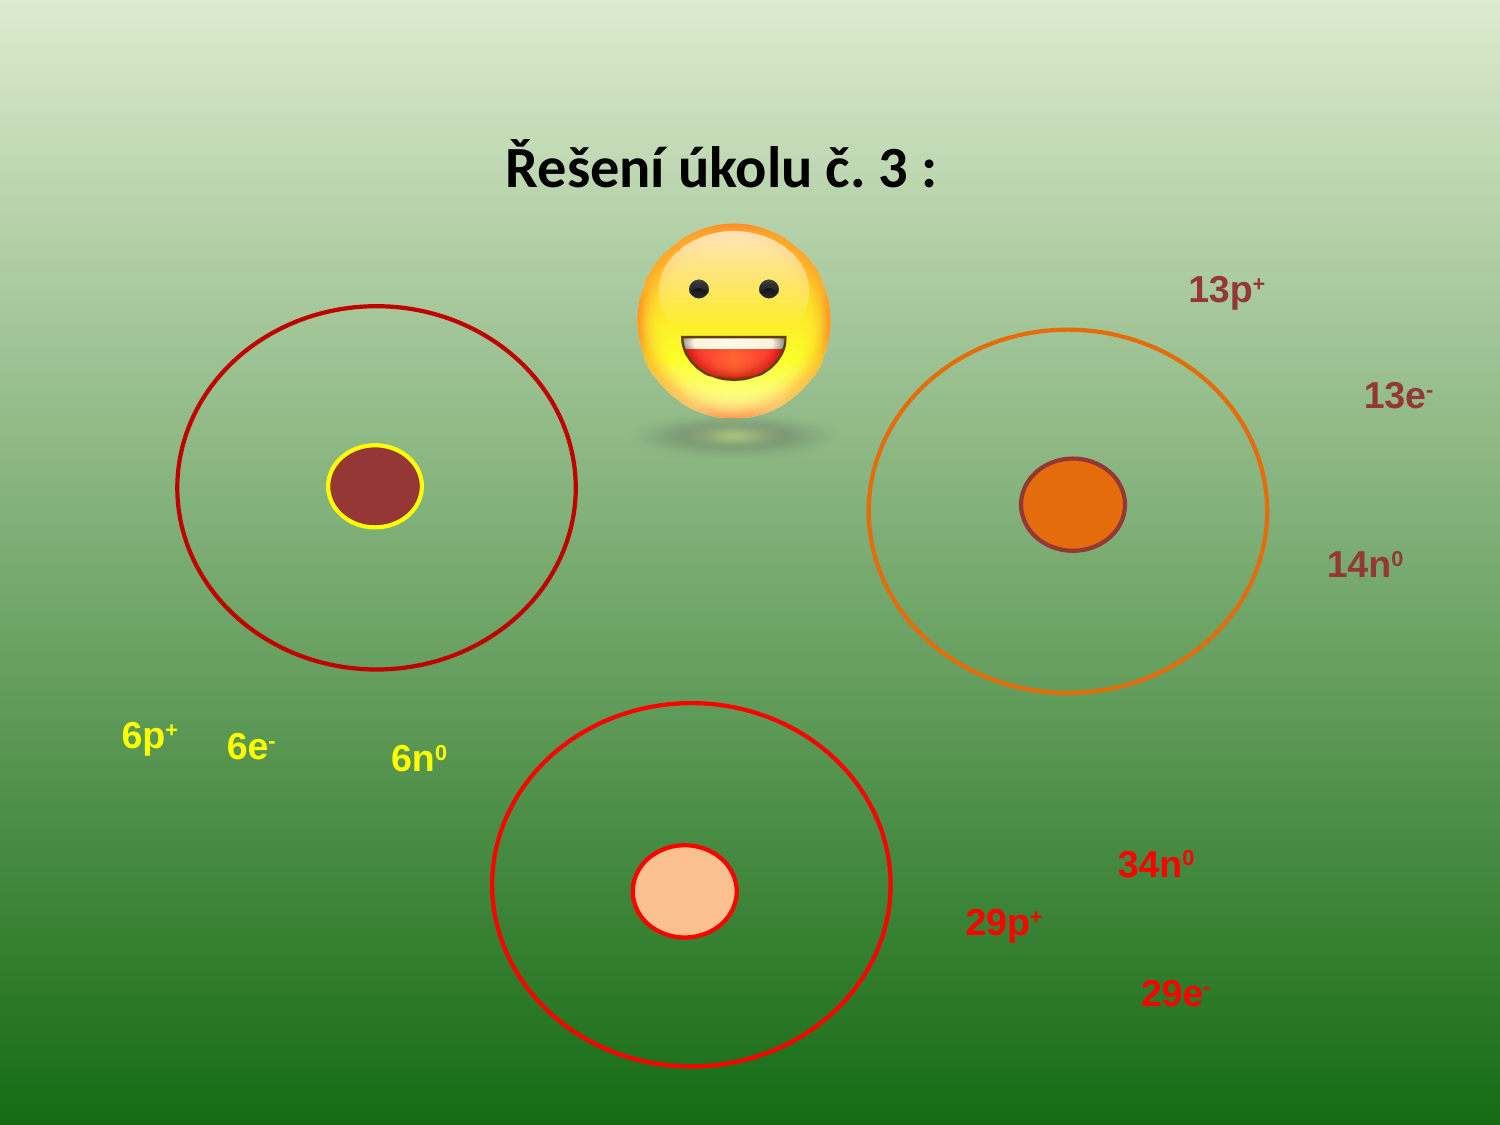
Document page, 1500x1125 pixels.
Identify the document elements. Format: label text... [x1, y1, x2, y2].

text_box [328, 445, 422, 528]
text_box 29p+ [950, 890, 1058, 951]
text_box [632, 845, 737, 938]
text_box [1021, 458, 1126, 551]
text_box 13e- [1348, 363, 1449, 424]
text_box 34n0 [1103, 831, 1210, 893]
text_box 14n0 [1312, 532, 1419, 593]
text_box 6p+ [106, 703, 193, 764]
text_box 6n0 [376, 726, 462, 787]
text_box 29e- [1126, 960, 1226, 1022]
text_box 13p+ [1173, 257, 1281, 319]
picture [609, 210, 858, 460]
title Řešení úkolu č. 3 : [46, 70, 1397, 258]
text_box 6e- [212, 714, 291, 776]
